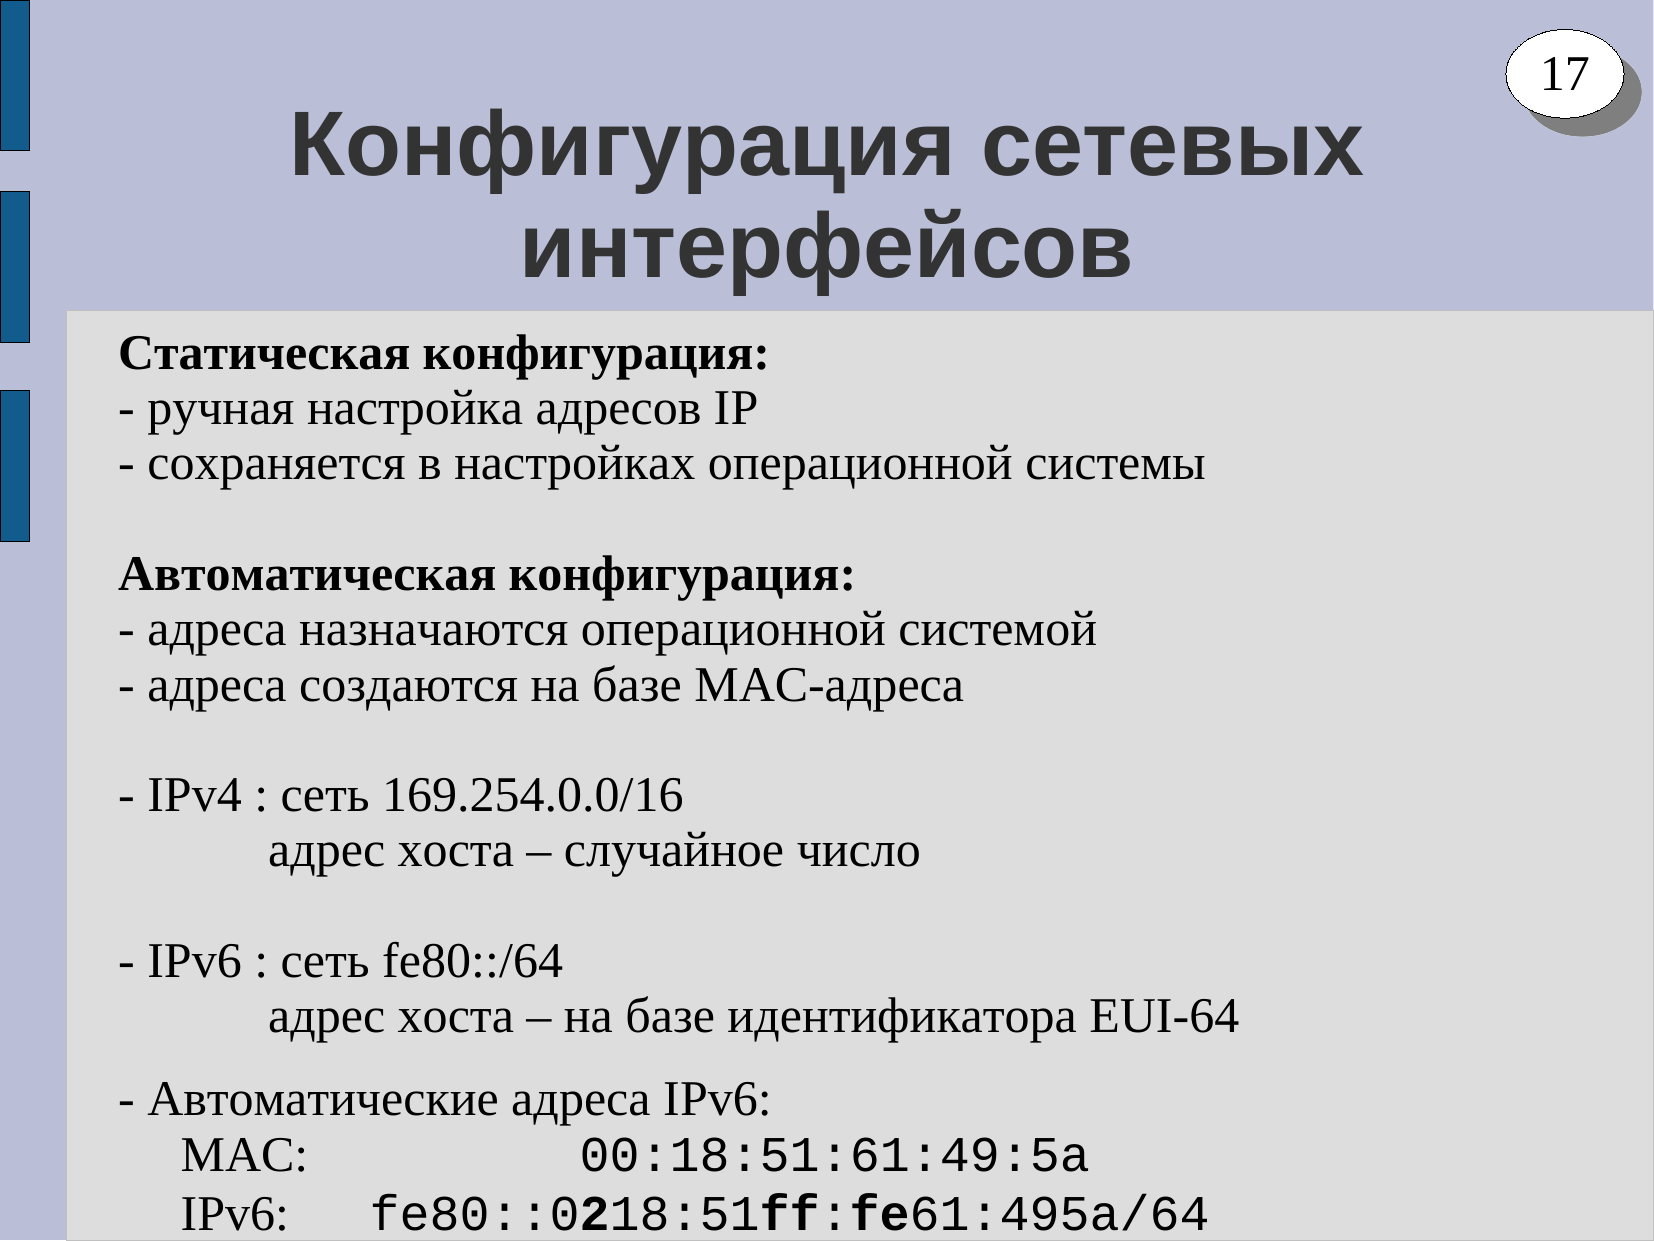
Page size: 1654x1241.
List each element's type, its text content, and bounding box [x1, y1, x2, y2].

text_box 17 [1505, 29, 1625, 119]
subtitle Статическая конфигурация: - ручная настройка адресов IP - сохраняется в настройках операционной системы Автоматическая конфигурация: - адреса назначаются операционной системой - адреса создаются на базе MAC-адреса - IPv4 : сеть 169.254.0.0/16 адрес хоста – случайное число - IPv6 : сеть fe80::/64 адрес хоста – на базе идентификатора EUI-64 - Автоматические адреса IPv6: МАС: 00:18:51:61:49:5a IPv6: fe80::0218:51ff:fe61:495a/64 [118, 324, 1592, 1144]
title Конфигурация сетевых интерфейсов [121, 91, 1534, 299]
